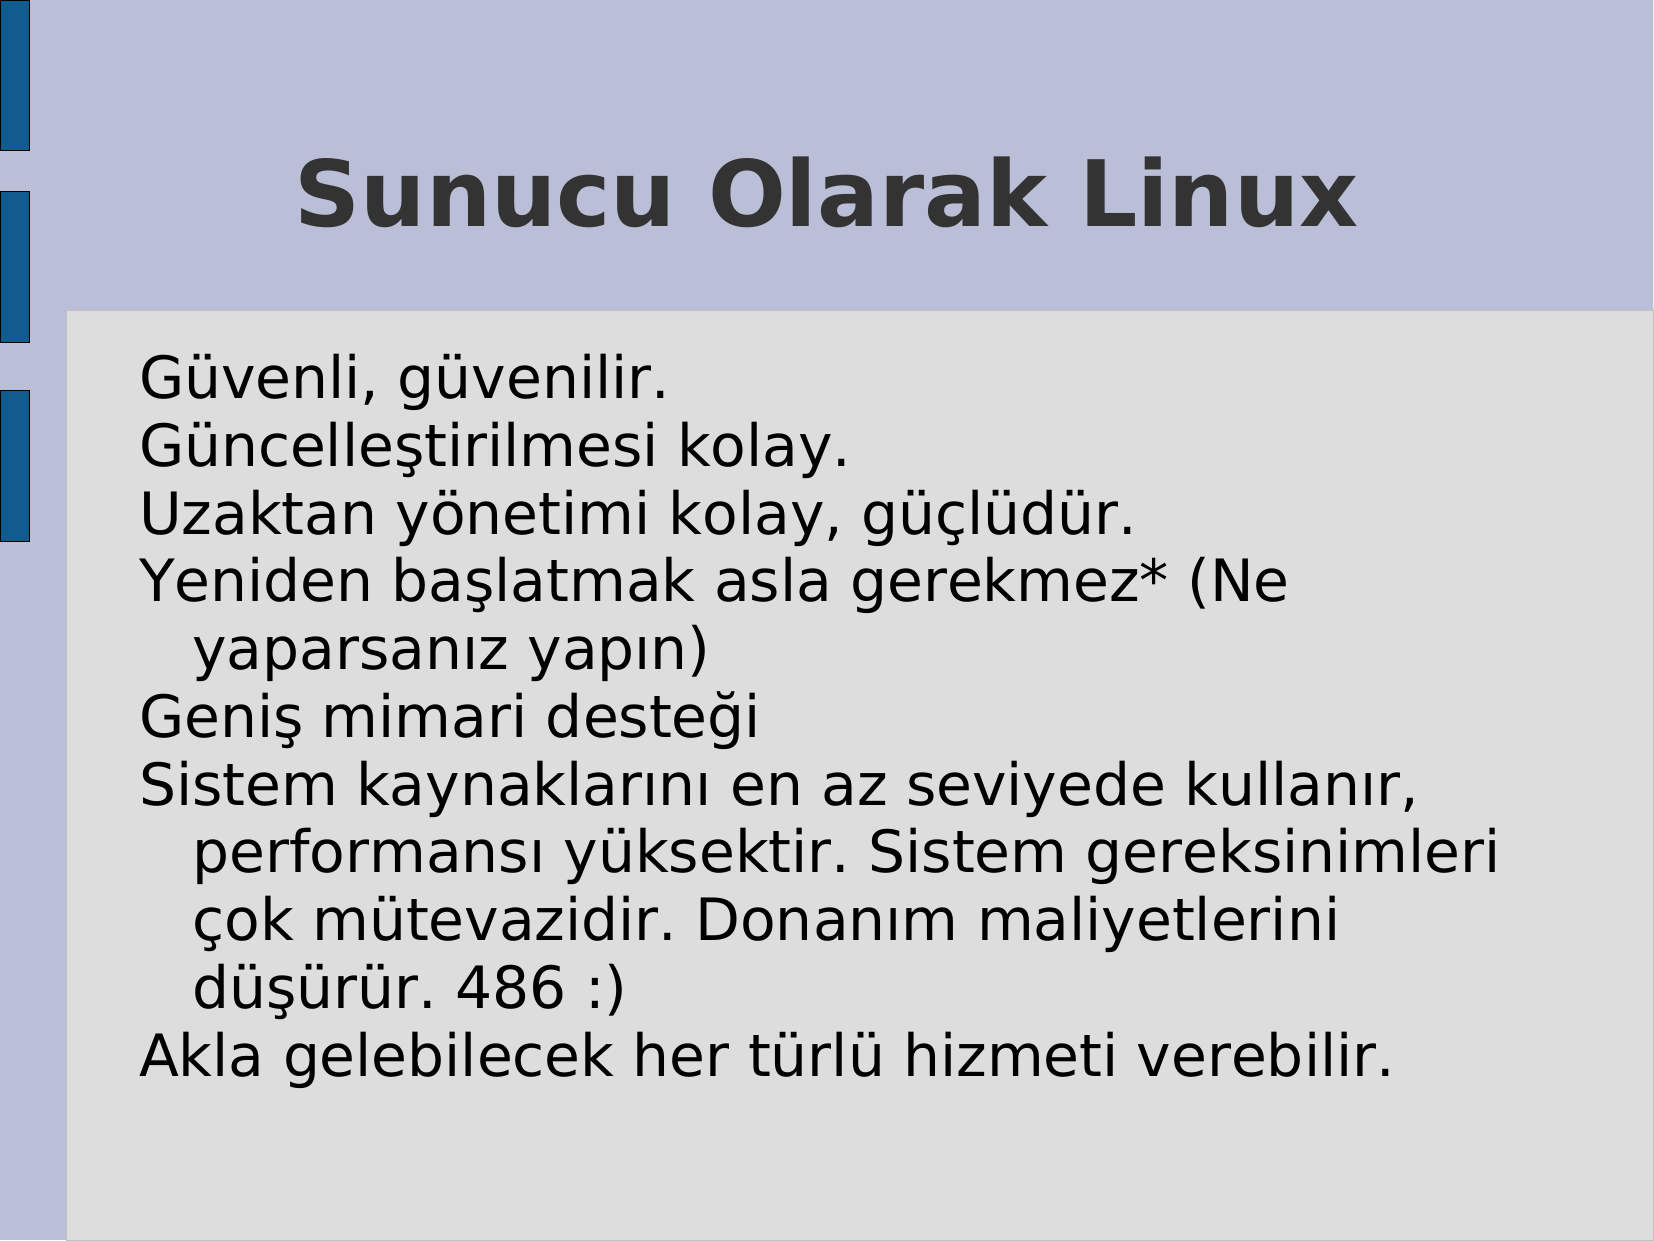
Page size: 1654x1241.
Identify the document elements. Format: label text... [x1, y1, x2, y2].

title Sunucu Olarak Linux [121, 91, 1534, 299]
list Güvenli, güvenilir. Güncelleştirilmesi kolay. Uzaktan yönetimi kolay, güçlüdür. Yeniden başlatmak asla gerekmez* (Ne yaparsanız yapın) Geniş mimari desteği Sistem kaynaklarını en az seviyede kullanır, performansı yüksektir. Sistem gereksinimleri çok mütevazidir. Donanım maliyetlerini düşürür. 486 :) Akla gelebilecek her türlü hizmeti verebilir. [121, 344, 1534, 1127]
